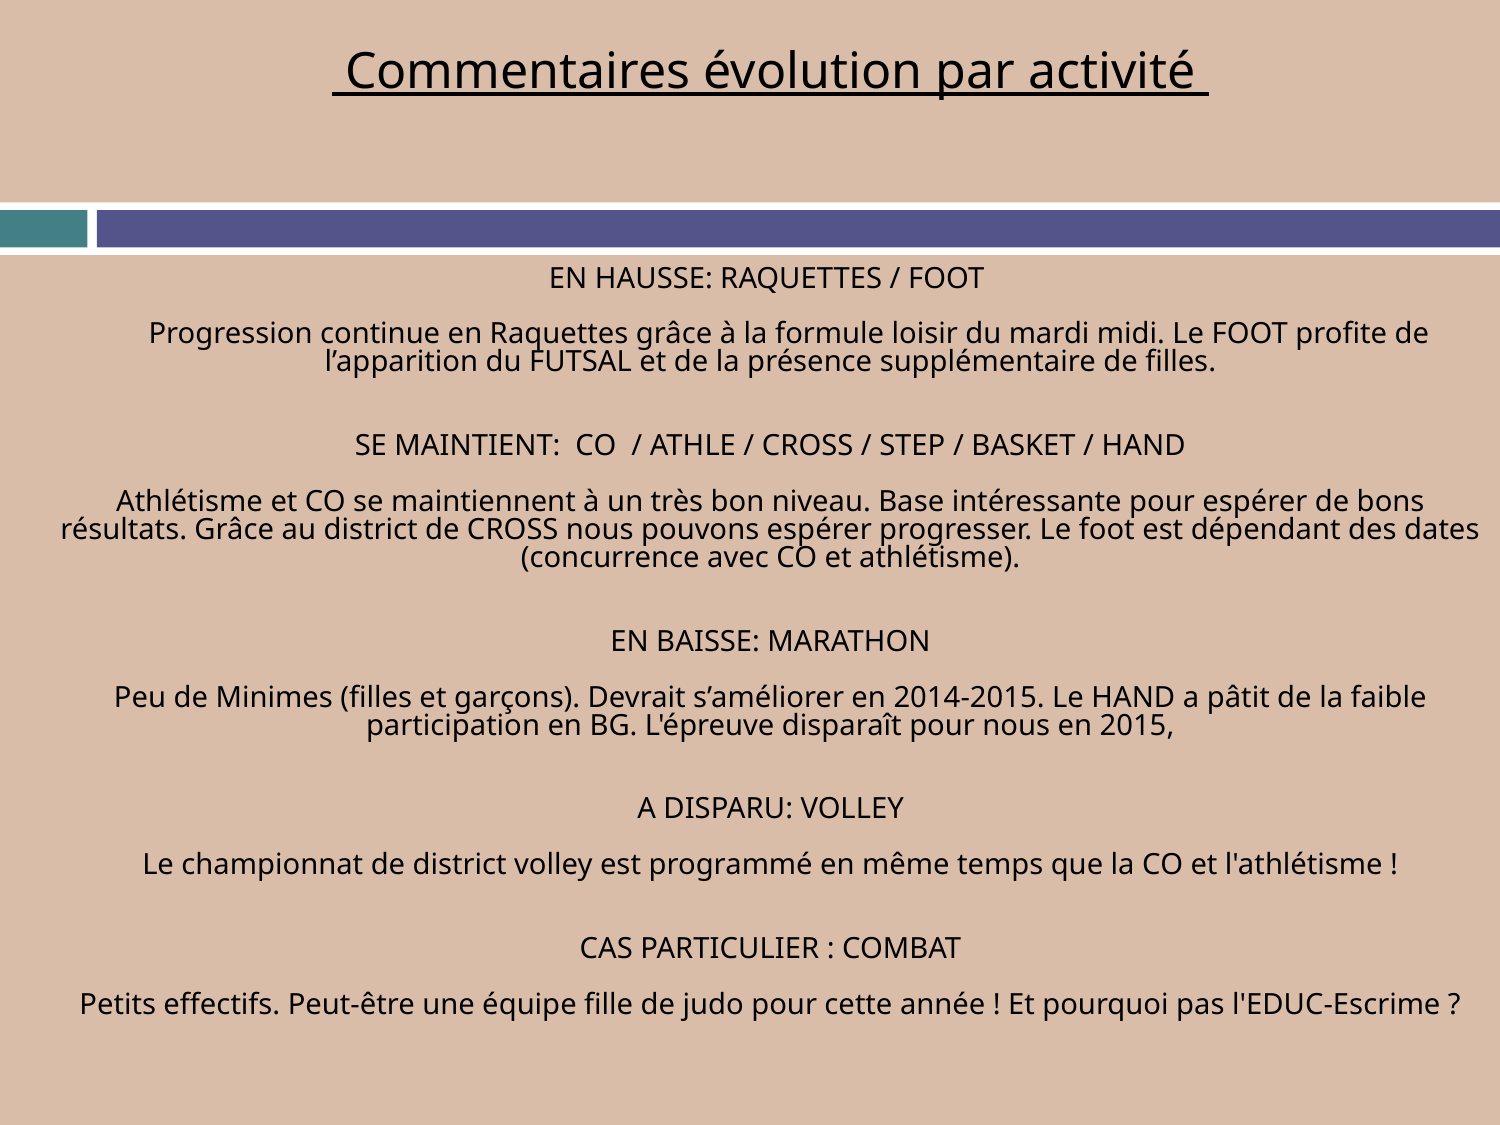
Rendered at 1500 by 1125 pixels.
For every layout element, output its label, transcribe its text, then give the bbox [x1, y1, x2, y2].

text_box Commentaires évolution par activité EN HAUSSE: RAQUETTES / FOOT Progression continue en Raquettes grâce à la formule loisir du mardi midi. Le FOOT profite de l’apparition du FUTSAL et de la présence supplémentaire de filles. SE MAINTIENT: CO / ATHLE / CROSS / STEP / BASKET / HAND Athlétisme et CO se maintiennent à un très bon niveau. Base intéressante pour espérer de bons résultats. Grâce au district de CROSS nous pouvons espérer progresser. Le foot est dépendant des dates (concurrence avec CO et athlétisme). EN BAISSE: MARATHON Peu de Minimes (filles et garçons). Devrait s’améliorer en 2014-2015. Le HAND a pâtit de la faible participation en BG. L'épreuve disparaît pour nous en 2015, A DISPARU: VOLLEY Le championnat de district volley est programmé en même temps que la CO et l'athlétisme ! CAS PARTICULIER : COMBAT Petits effectifs. Peut-être une équipe fille de judo pour cette année ! Et pourquoi pas l'EDUC-Escrime ? [41, 42, 1500, 1125]
